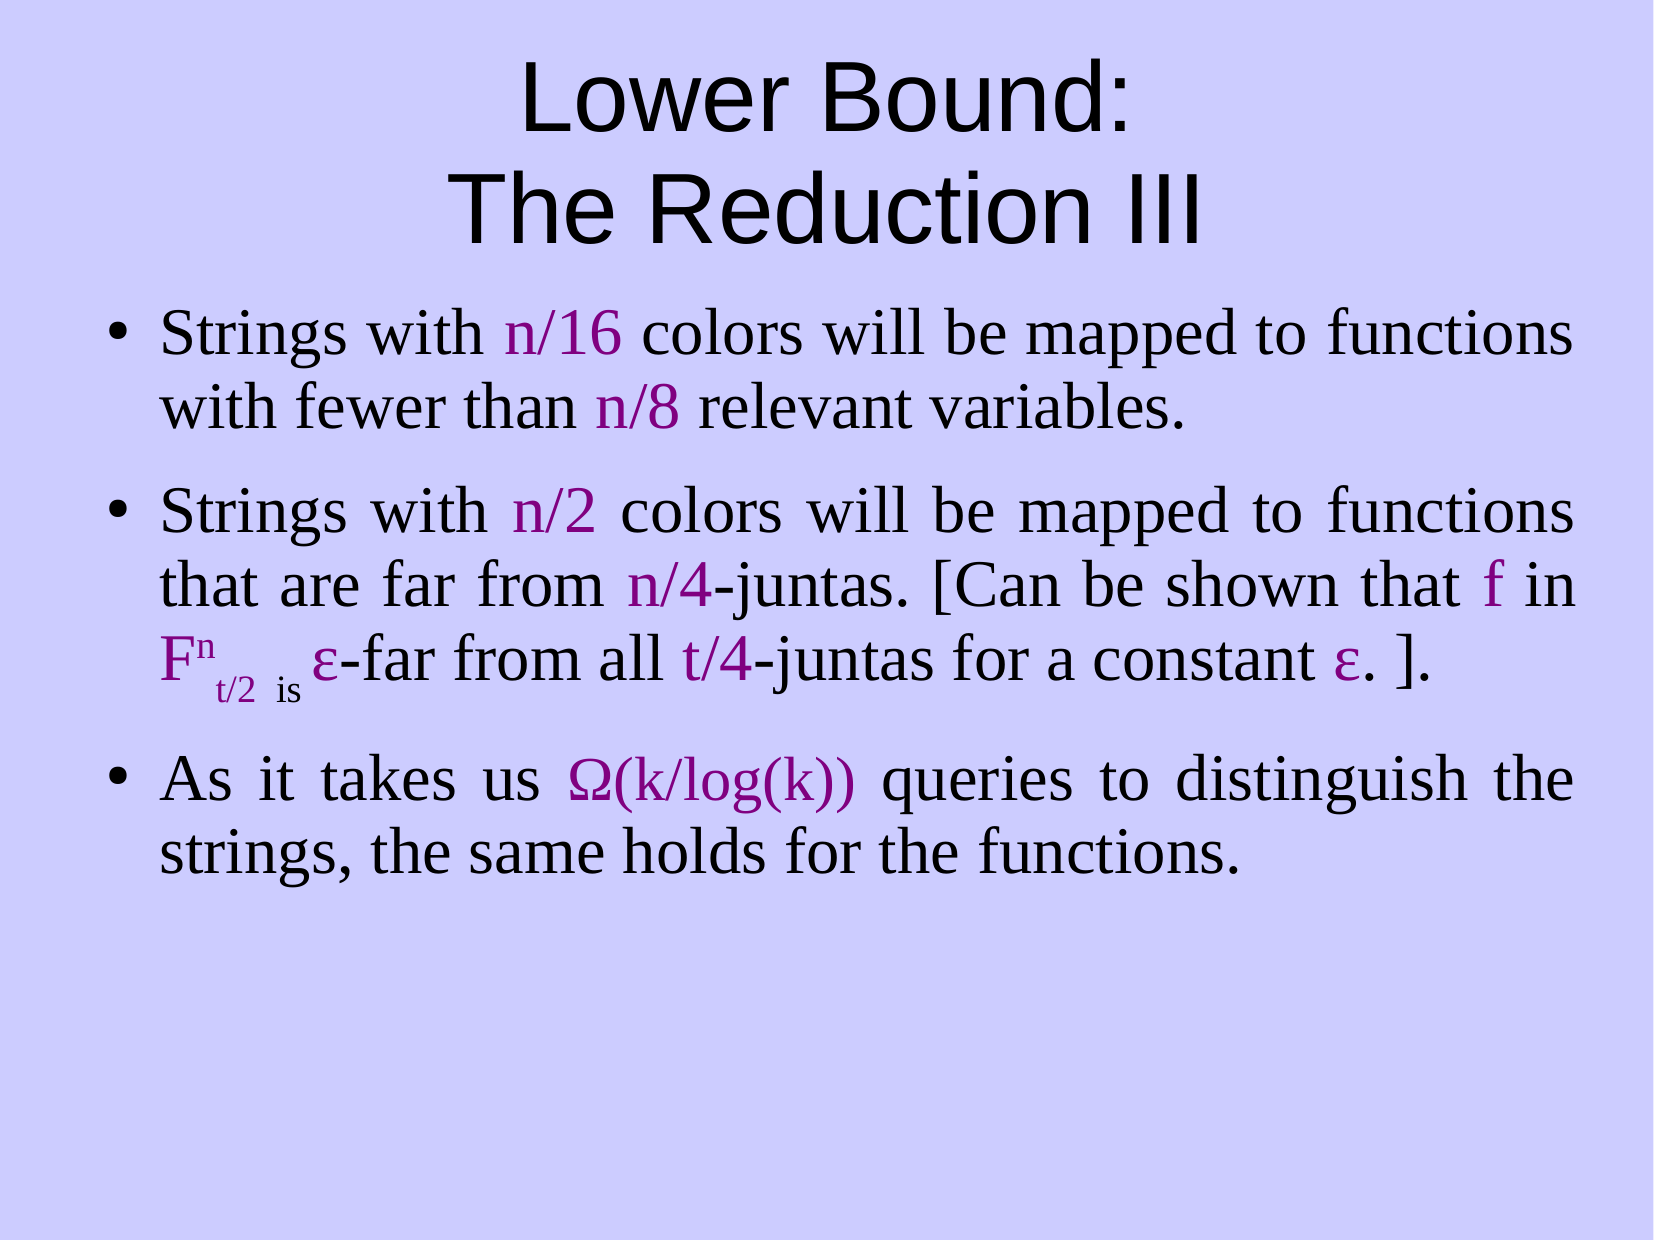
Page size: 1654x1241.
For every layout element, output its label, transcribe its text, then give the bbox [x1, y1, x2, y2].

list Strings with n/16 colors will be mapped to functions with fewer than n/8 relevant variables. Strings with n/2 colors will be mapped to functions that are far from n/4-juntas. [Can be shown that f in Fnt/2 is ε-far from all t/4-juntas for a constant ε. ]. As it takes us Ω(k/log(k)) queries to distinguish the strings, the same holds for the functions. [88, 295, 1577, 1099]
title Lower Bound: The Reduction III [82, 41, 1571, 265]
